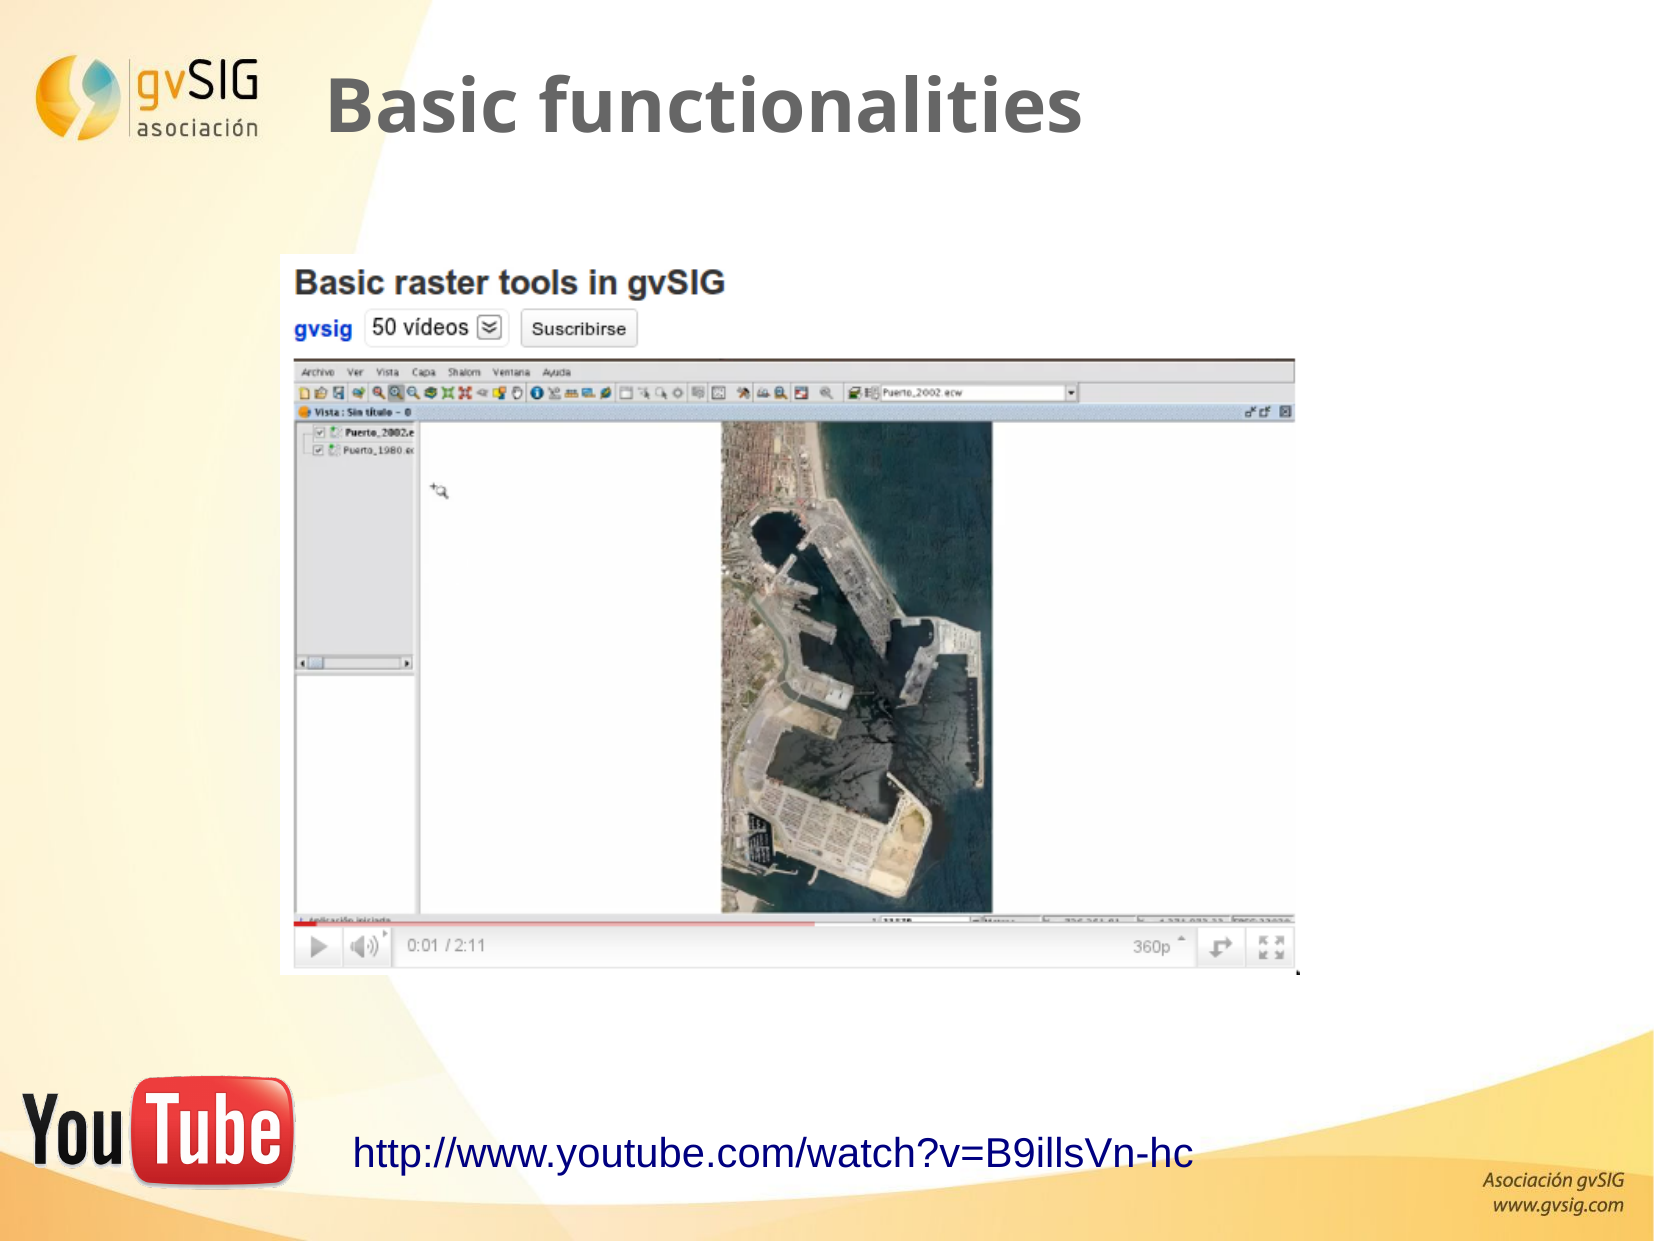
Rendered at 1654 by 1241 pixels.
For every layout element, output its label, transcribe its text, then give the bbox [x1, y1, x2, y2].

text_box http://www.youtube.com/watch?v=B9illsVn-hc [337, 1122, 1270, 1184]
title Basic functionalities [324, 29, 1625, 178]
picture [0, 0, 1654, 1241]
